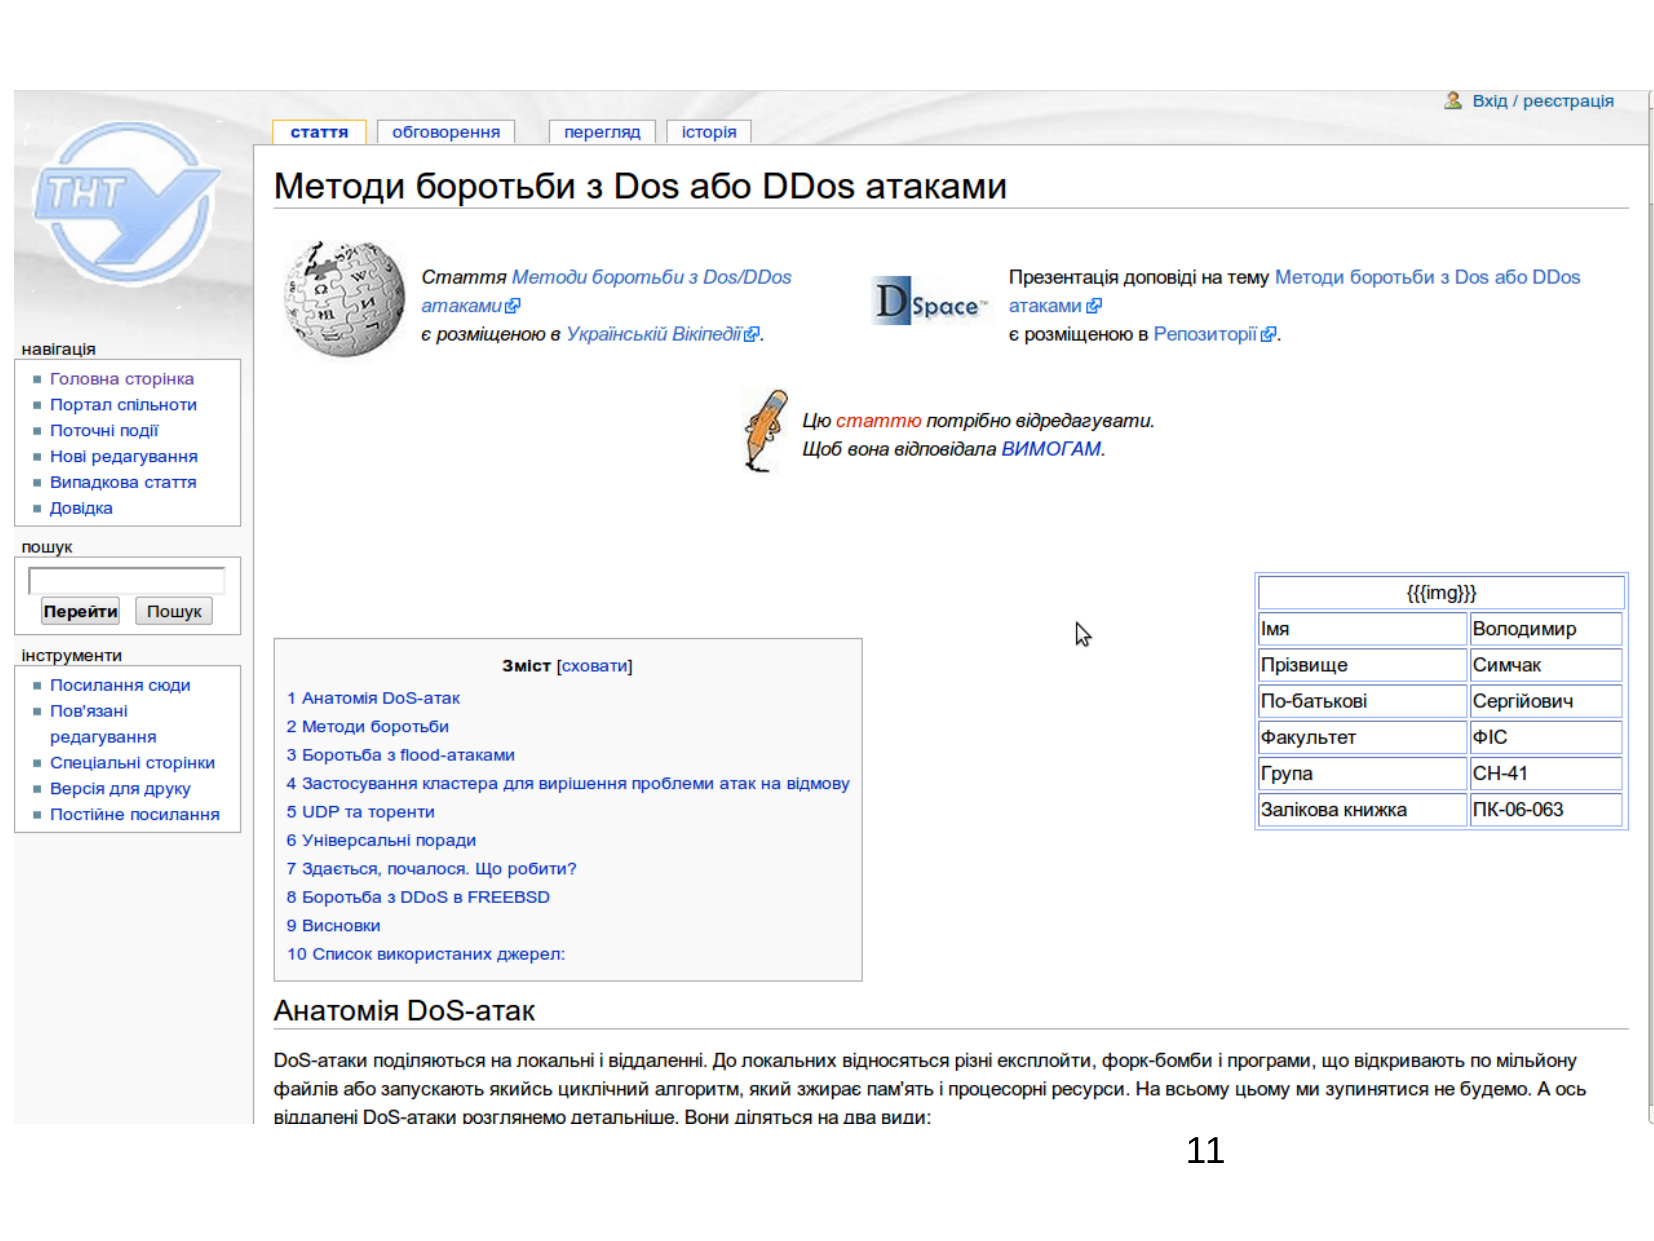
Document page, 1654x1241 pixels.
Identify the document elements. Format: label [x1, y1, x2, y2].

picture [14, 90, 1654, 1124]
